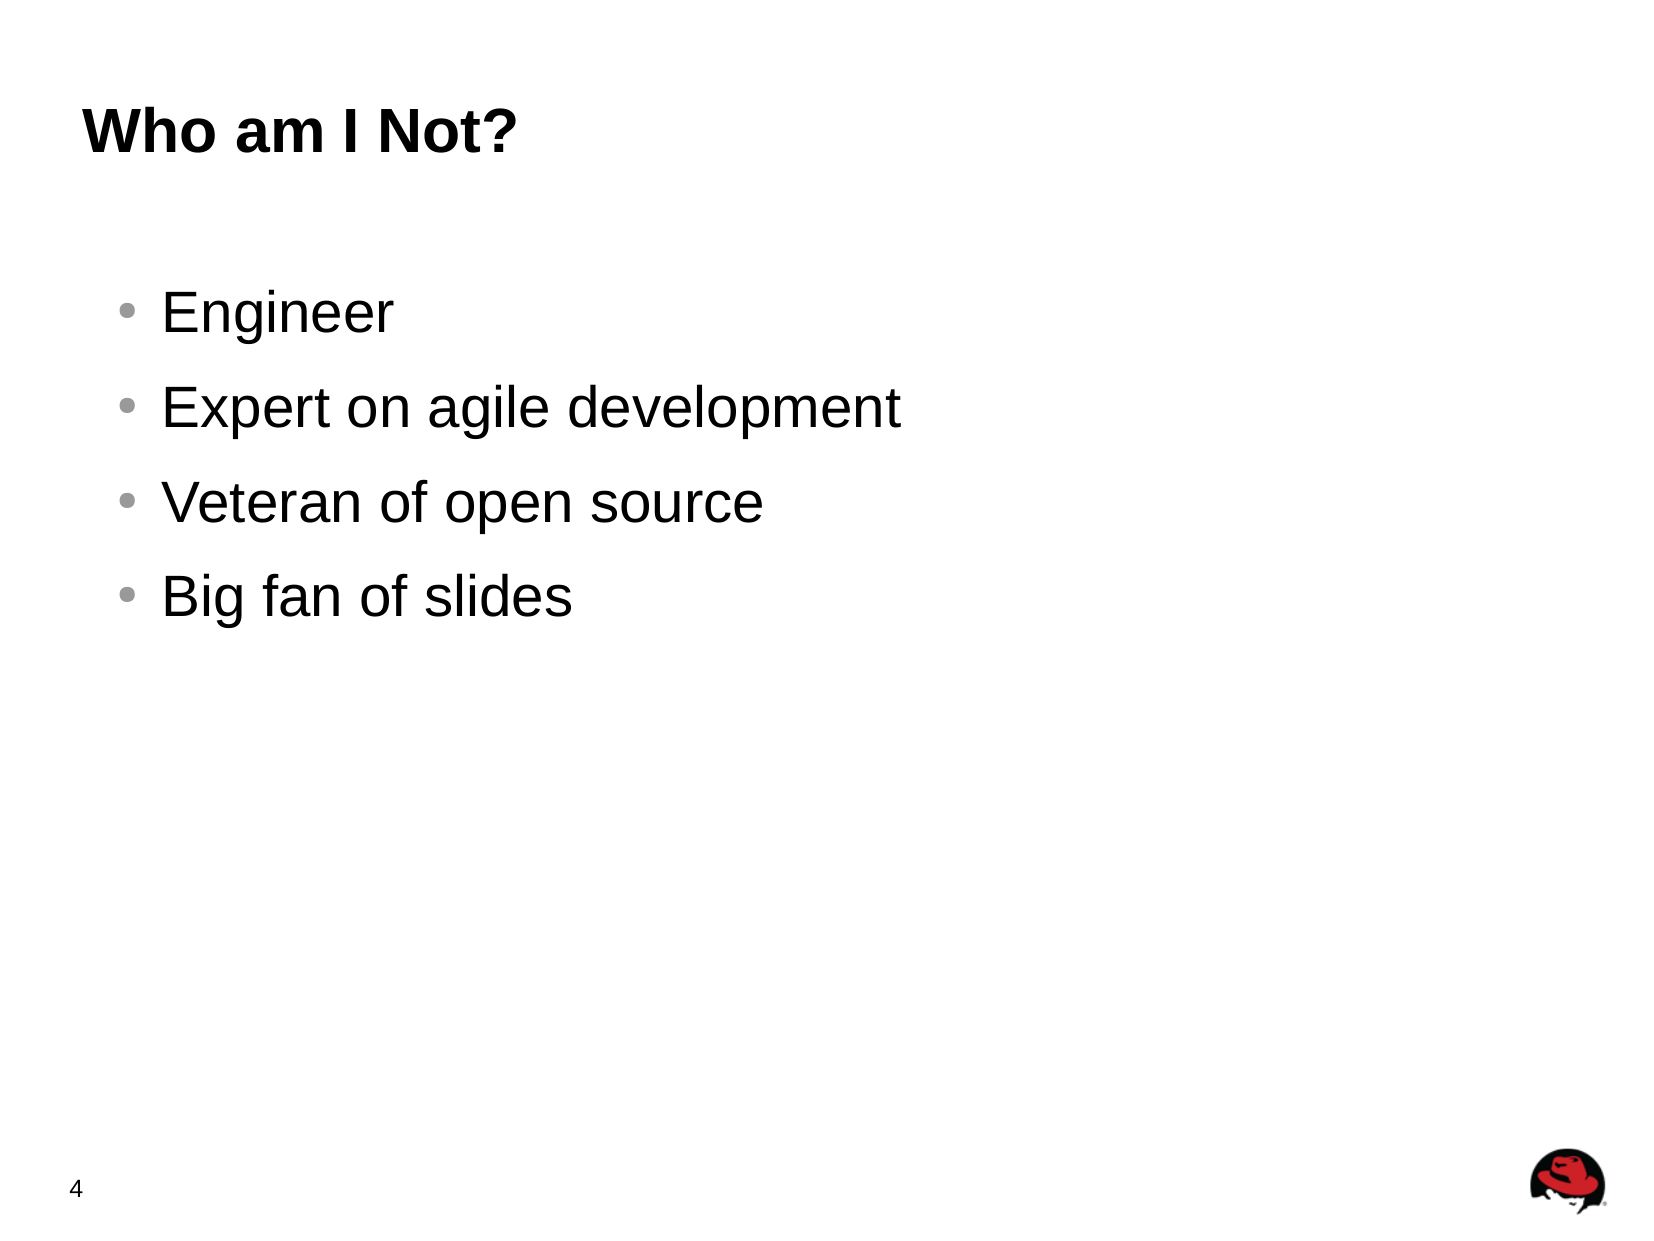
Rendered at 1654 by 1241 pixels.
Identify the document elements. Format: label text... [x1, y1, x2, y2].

title Who am I Not? [82, 37, 1571, 226]
list Engineer Expert on agile development Veteran of open source Big fan of slides [86, 280, 1576, 1074]
picture [1529, 1146, 1613, 1224]
